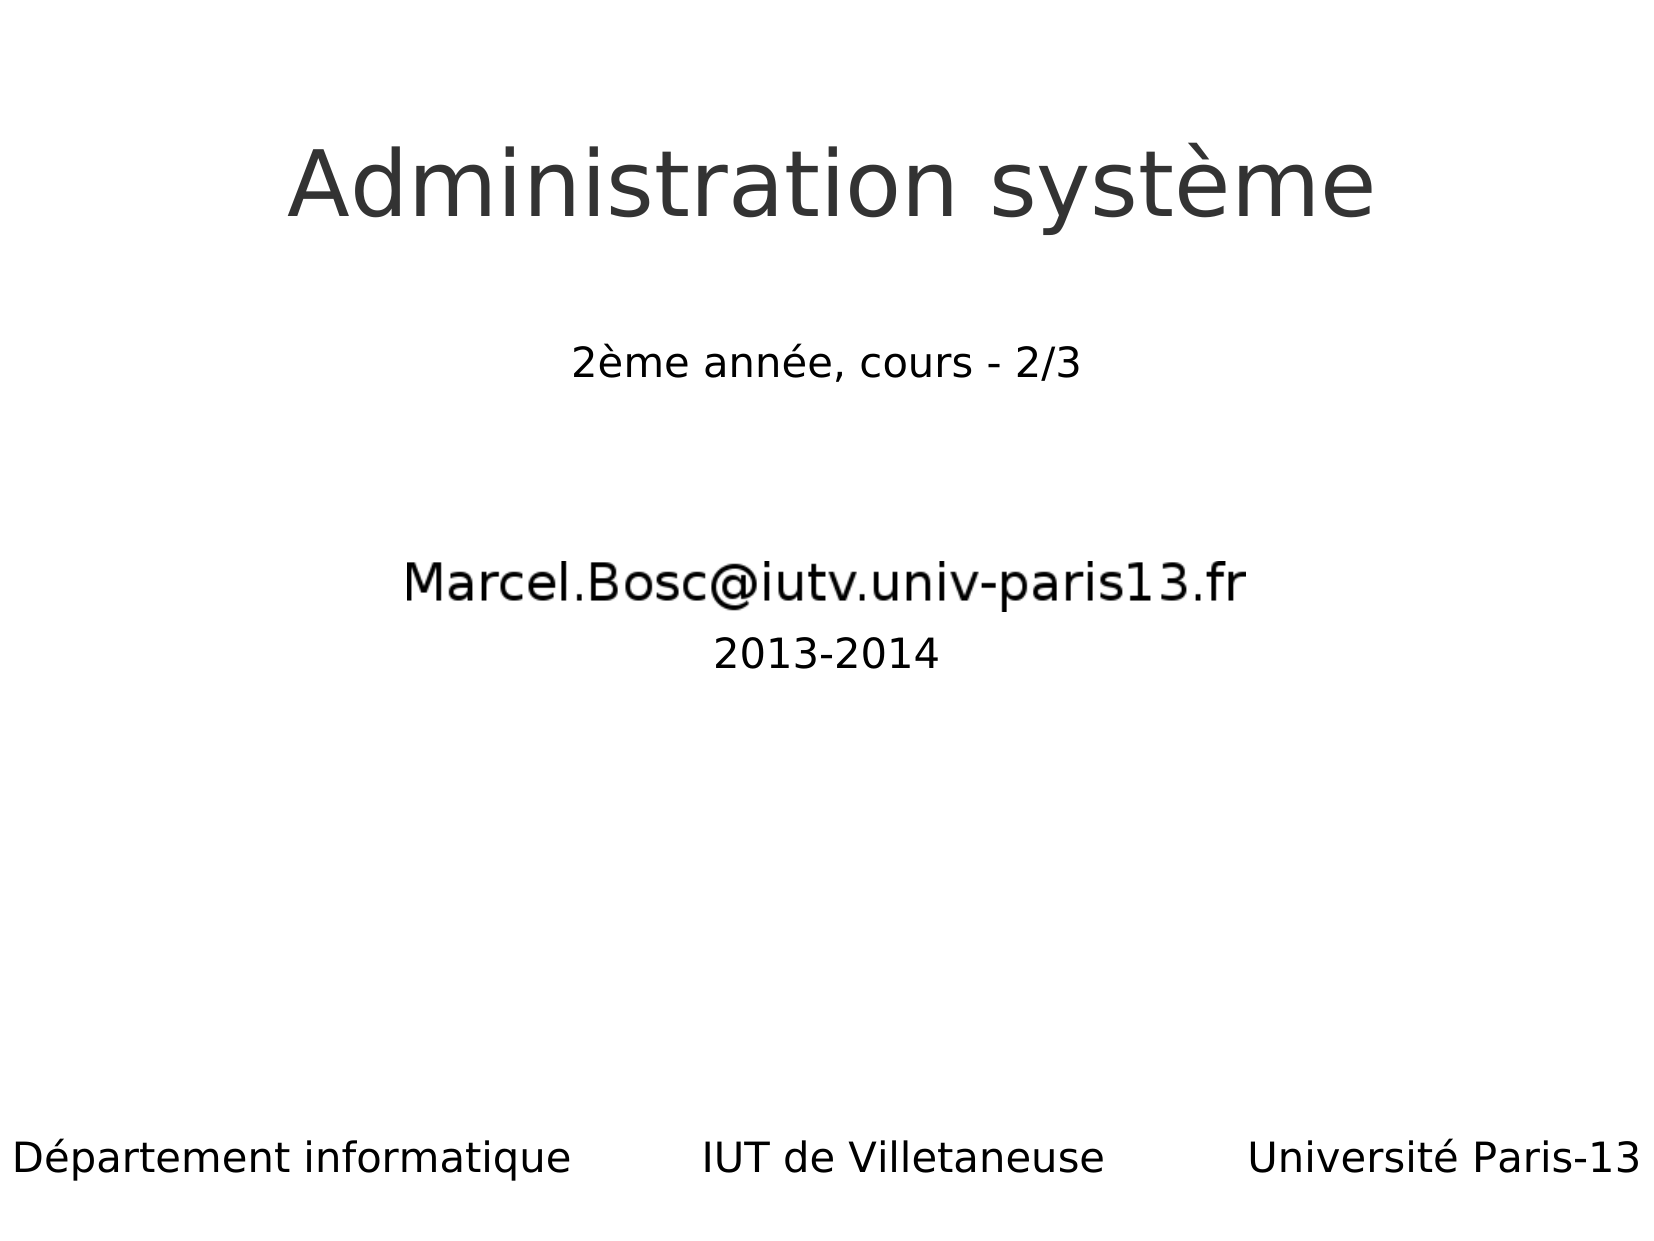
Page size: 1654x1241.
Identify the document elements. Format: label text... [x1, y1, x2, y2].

title Administration système [142, 17, 1524, 245]
text_box 2ème année, cours - 2/3 [571, 338, 1083, 388]
text_box Département informatique [11, 1133, 572, 1241]
text_box IUT de Villetaneuse [701, 1133, 1106, 1241]
text_box Université Paris-13 [1247, 1133, 1642, 1241]
picture [407, 561, 1246, 612]
text_box 2013-2014 [713, 630, 941, 679]
